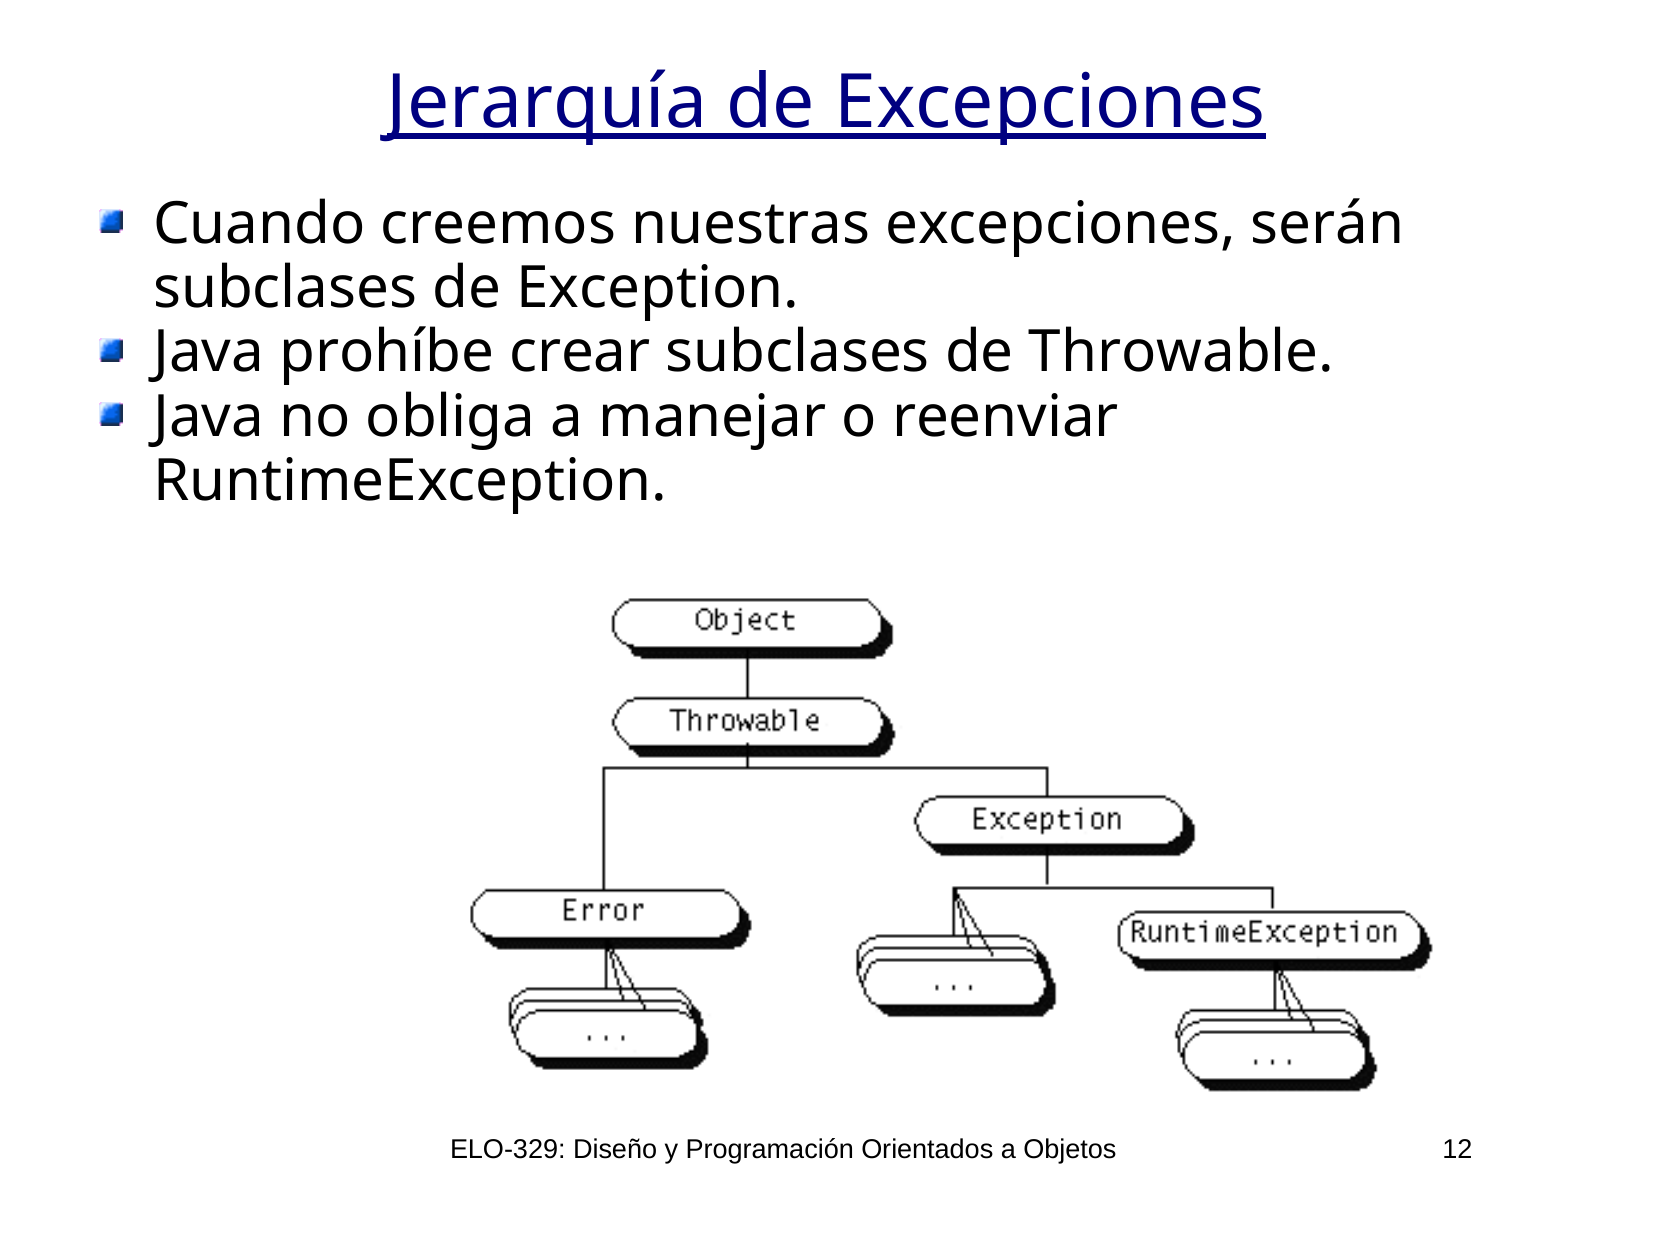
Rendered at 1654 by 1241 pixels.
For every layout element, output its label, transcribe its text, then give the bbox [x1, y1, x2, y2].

list Cuando creemos nuestras excepciones, serán subclases de Exception. Java prohíbe crear subclases de Throwable. Java no obliga a manejar o reenviar RuntimeException. [82, 187, 1571, 1124]
title Jerarquía de Excepciones [82, 49, 1571, 151]
picture [469, 597, 1435, 1094]
